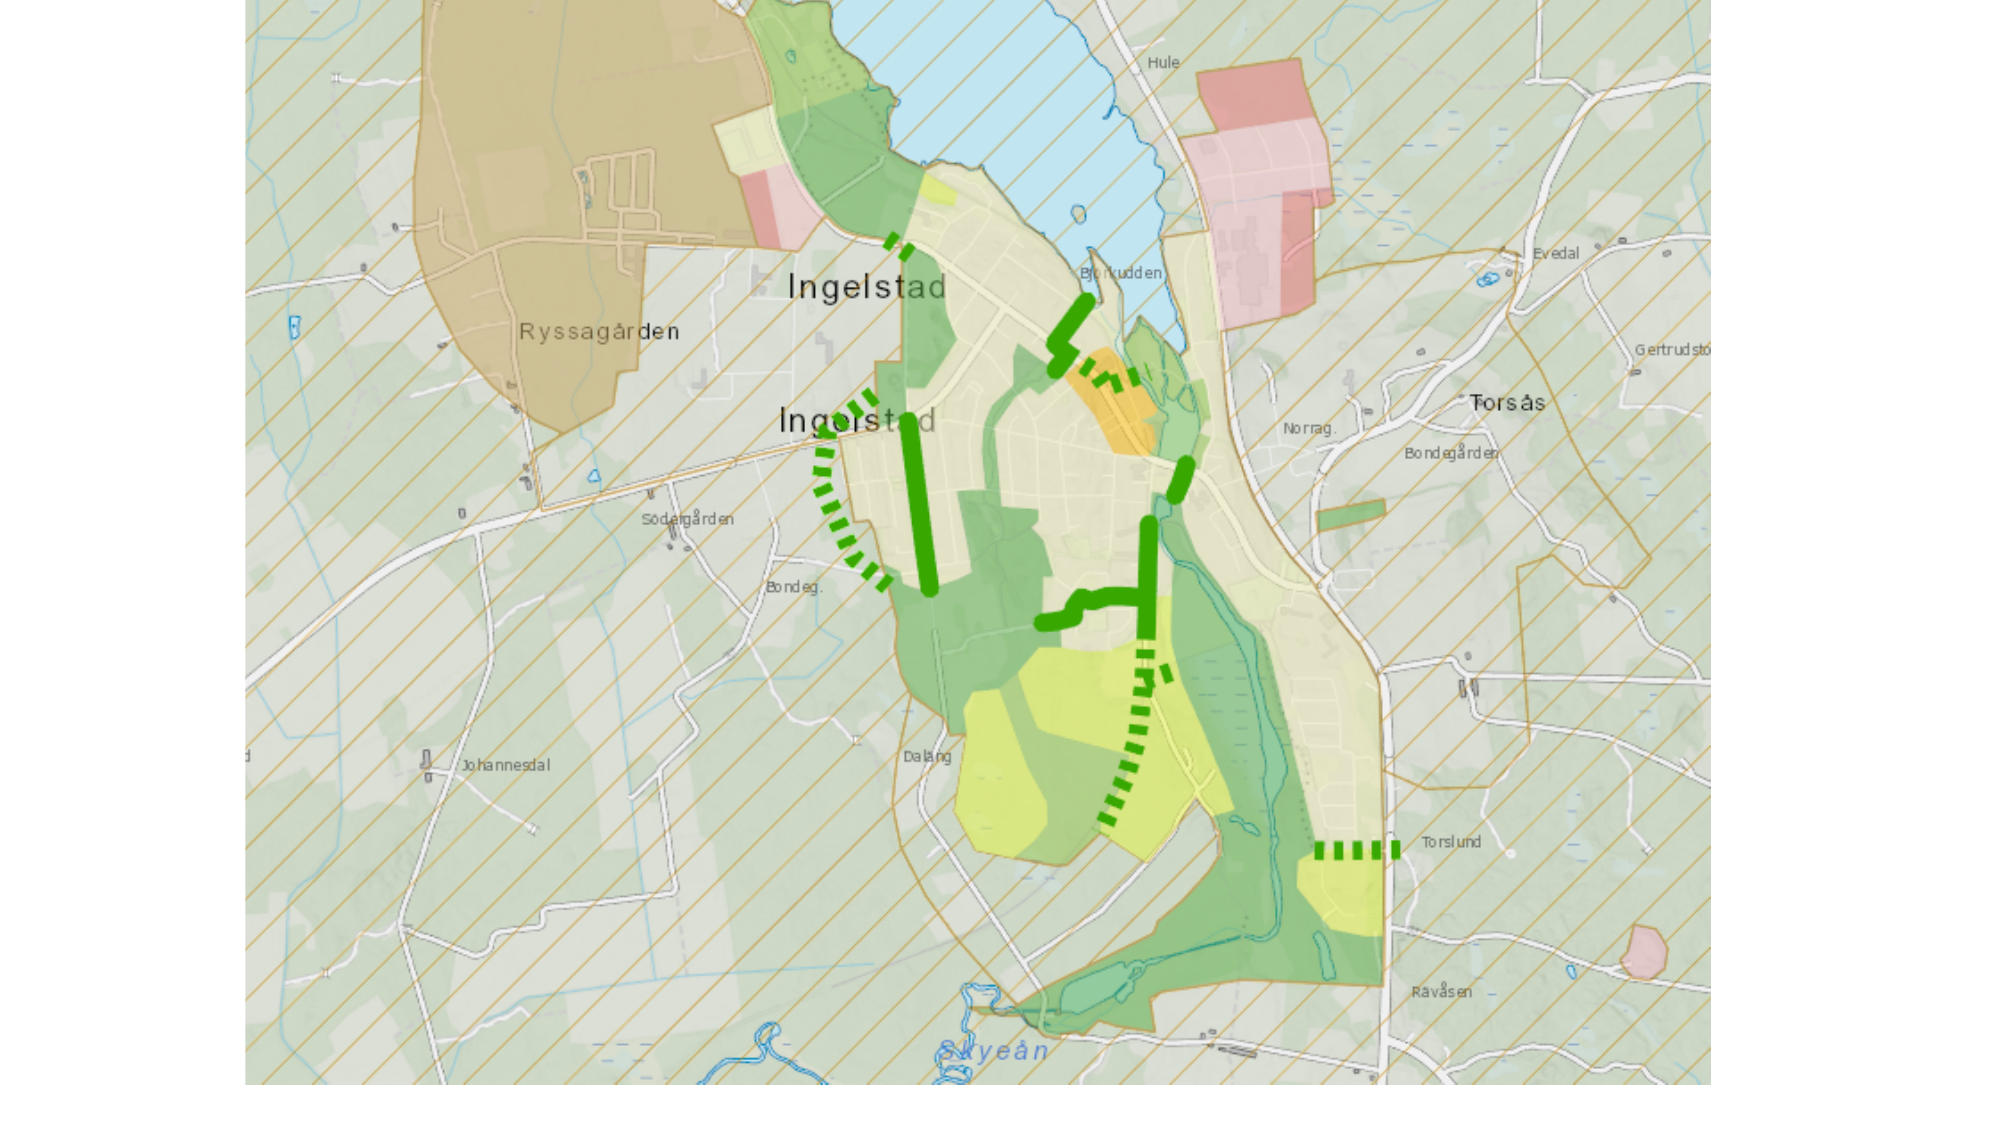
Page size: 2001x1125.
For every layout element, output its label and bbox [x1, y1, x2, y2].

picture [245, 0, 1711, 1085]
